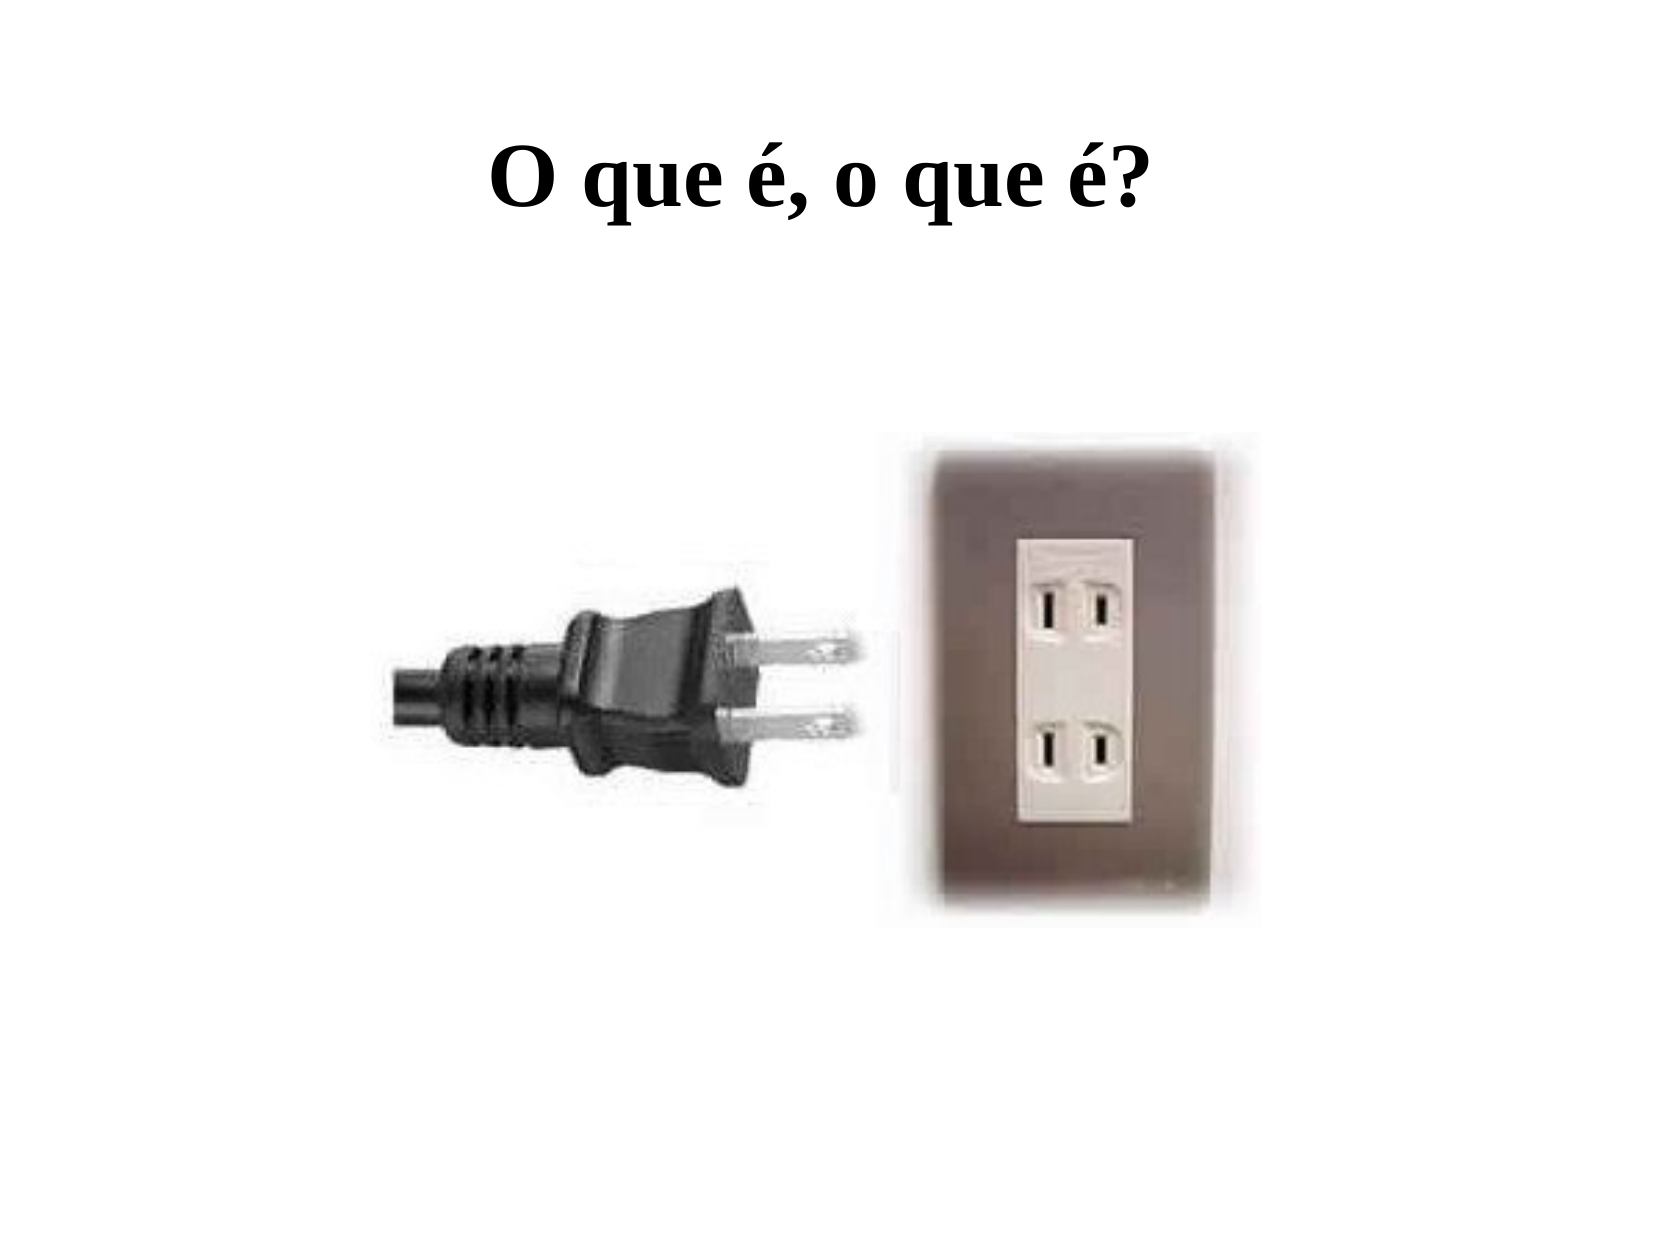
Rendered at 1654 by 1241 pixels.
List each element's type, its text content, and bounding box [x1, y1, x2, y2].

picture [350, 432, 1261, 928]
title O que é, o que é? [100, 81, 1543, 269]
